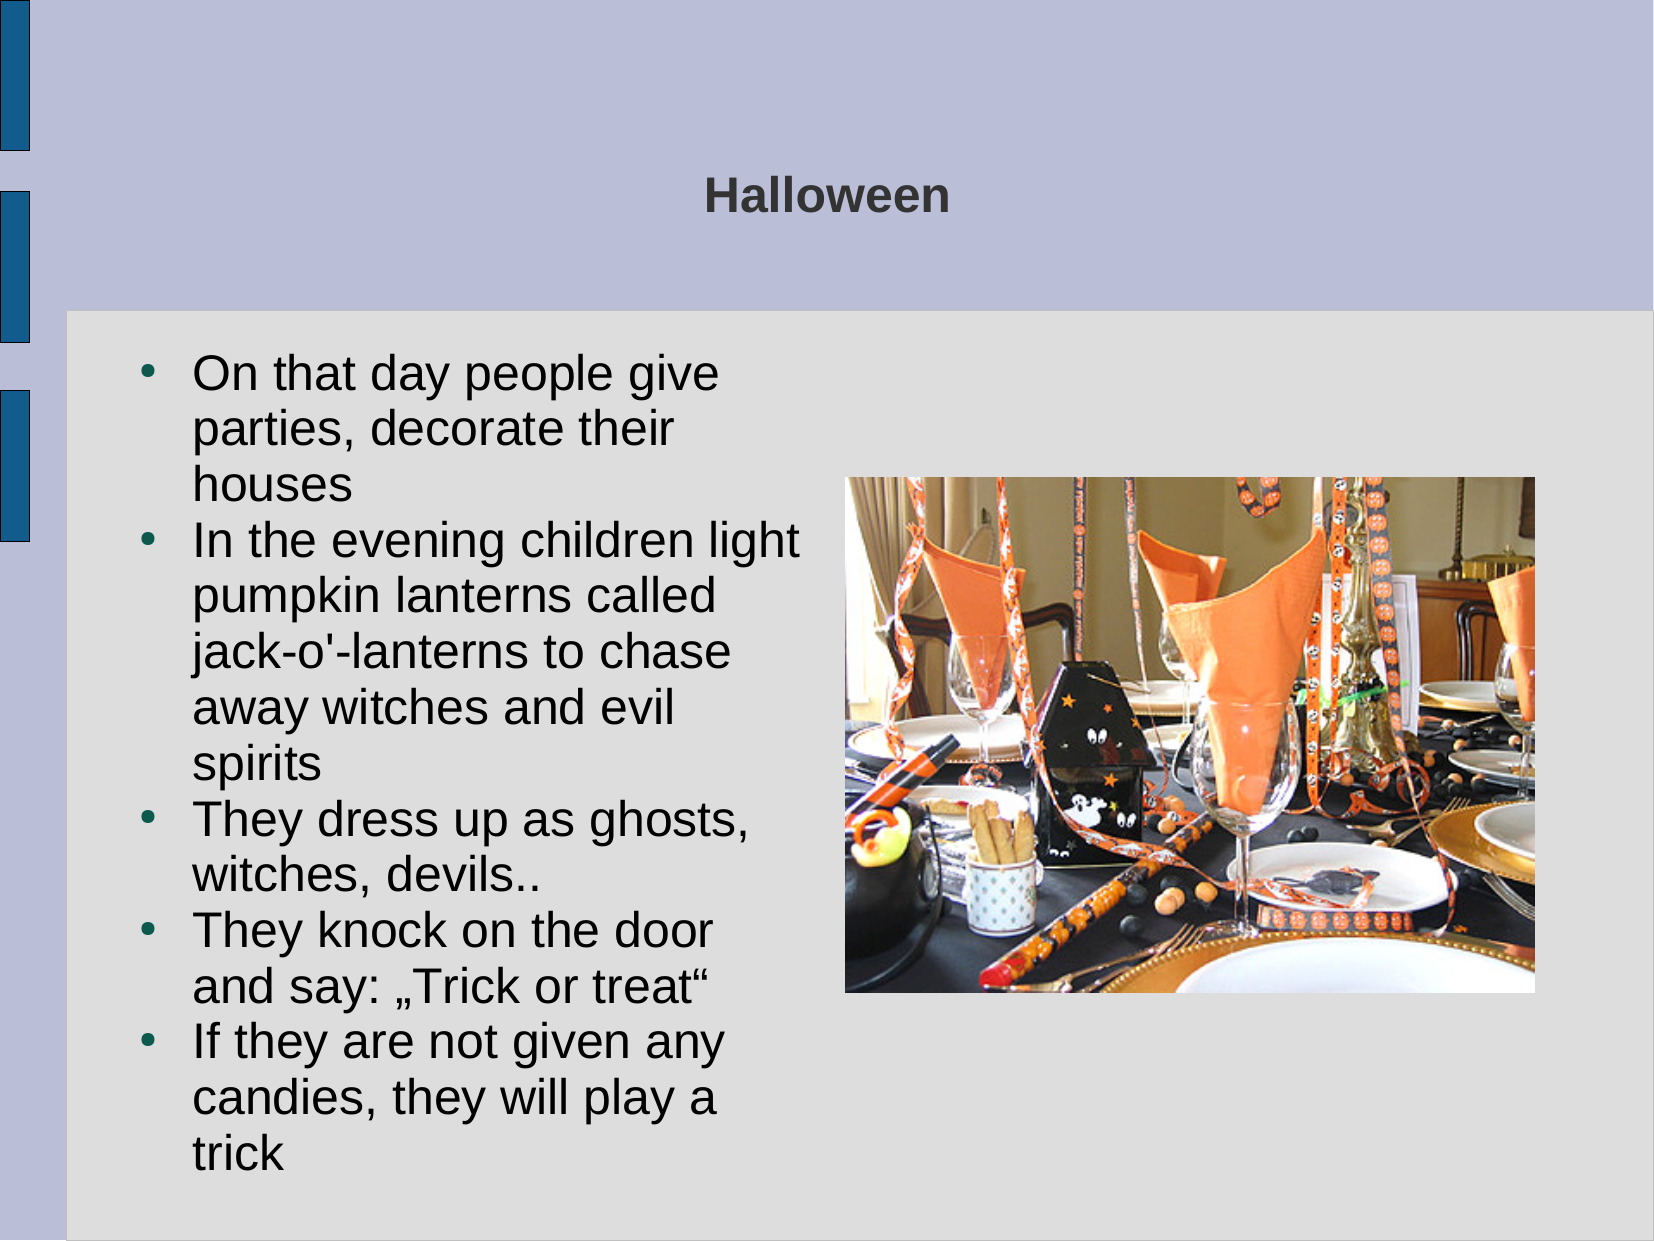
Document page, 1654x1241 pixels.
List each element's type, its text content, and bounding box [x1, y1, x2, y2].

list On that day people give parties, decorate their houses In the evening children light pumpkin lanterns called jack-o'-lanterns to chase away witches and evil spirits They dress up as ghosts, witches, devils.. They knock on the door and say: „Trick or treat“ If they are not given any candies, they will play a trick [121, 344, 811, 1182]
picture [845, 477, 1535, 993]
title Halloween [121, 91, 1534, 299]
